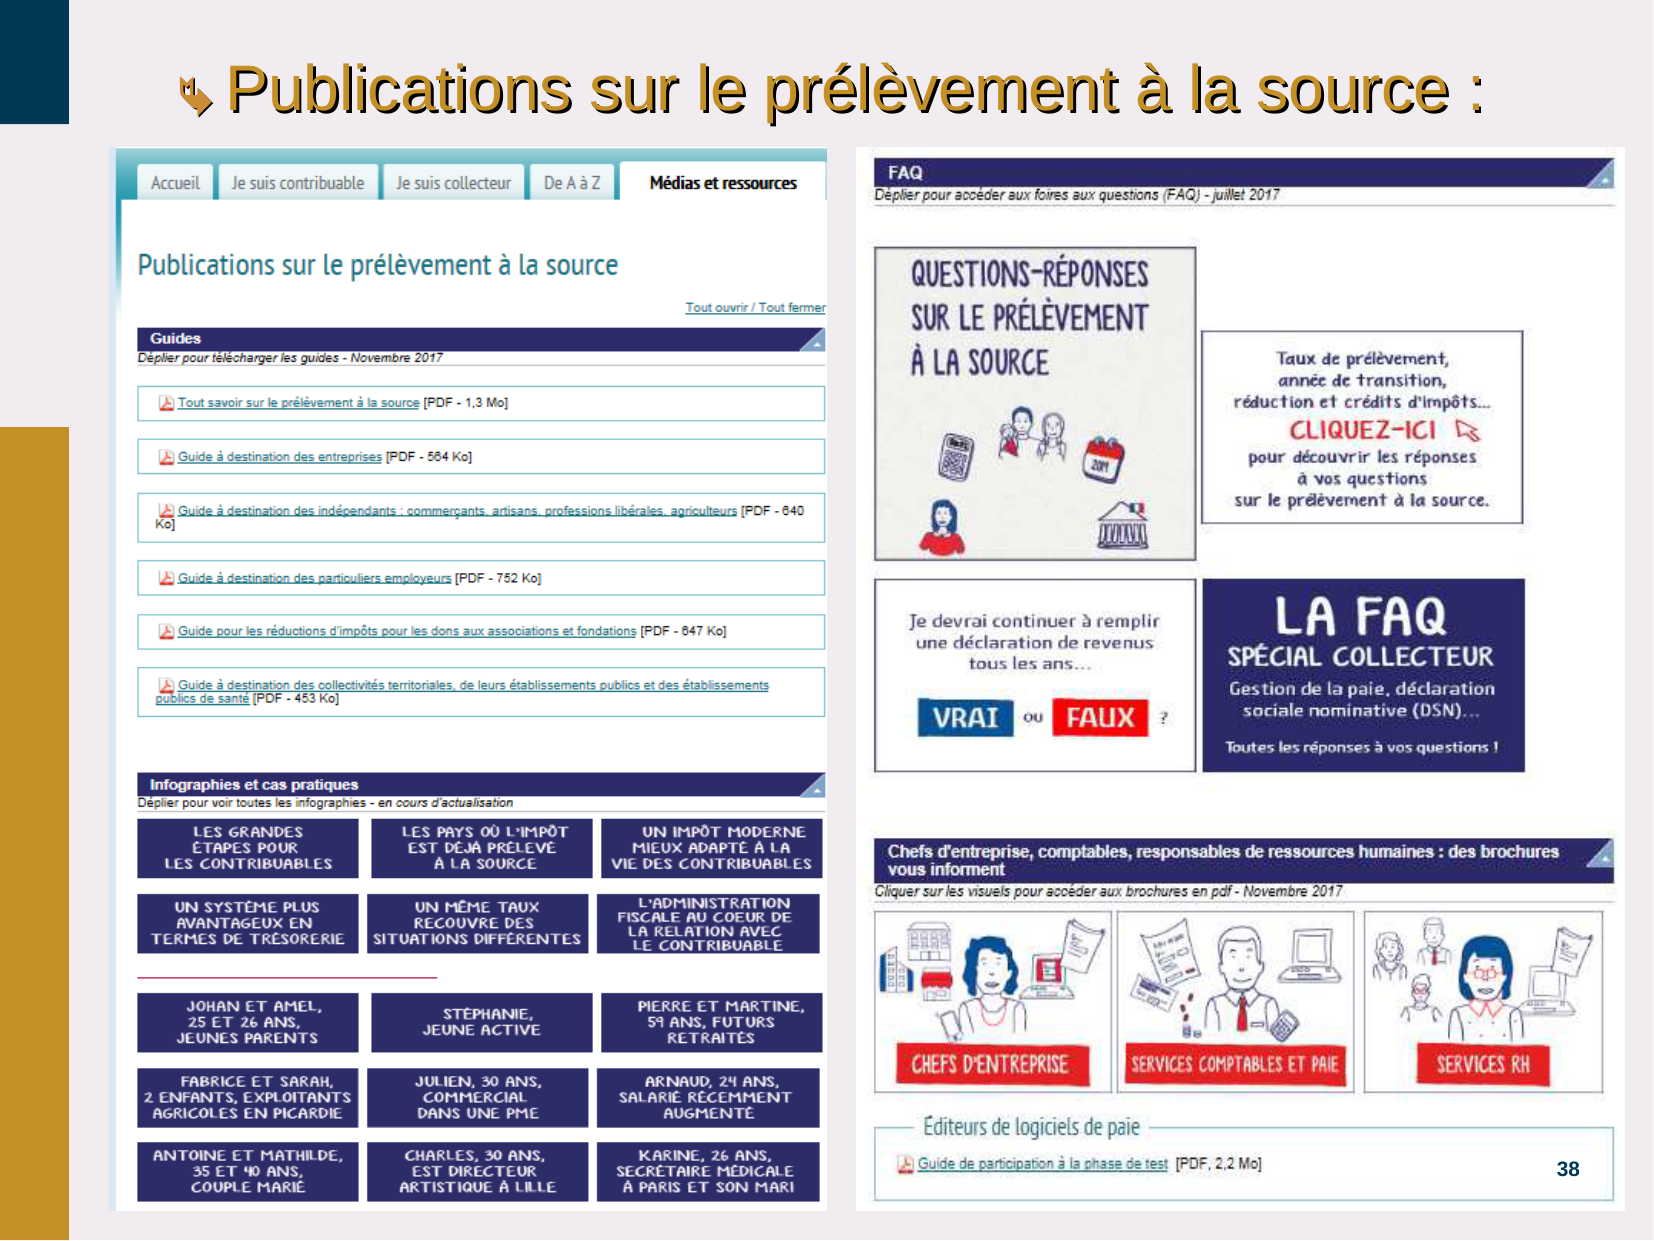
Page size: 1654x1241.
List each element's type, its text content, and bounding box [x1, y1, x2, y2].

picture [109, 147, 827, 1211]
title  Publications sur le prélèvement à la source : [177, 20, 1625, 161]
picture [856, 147, 1625, 1211]
text_box <numéro> [1429, 1151, 1595, 1191]
